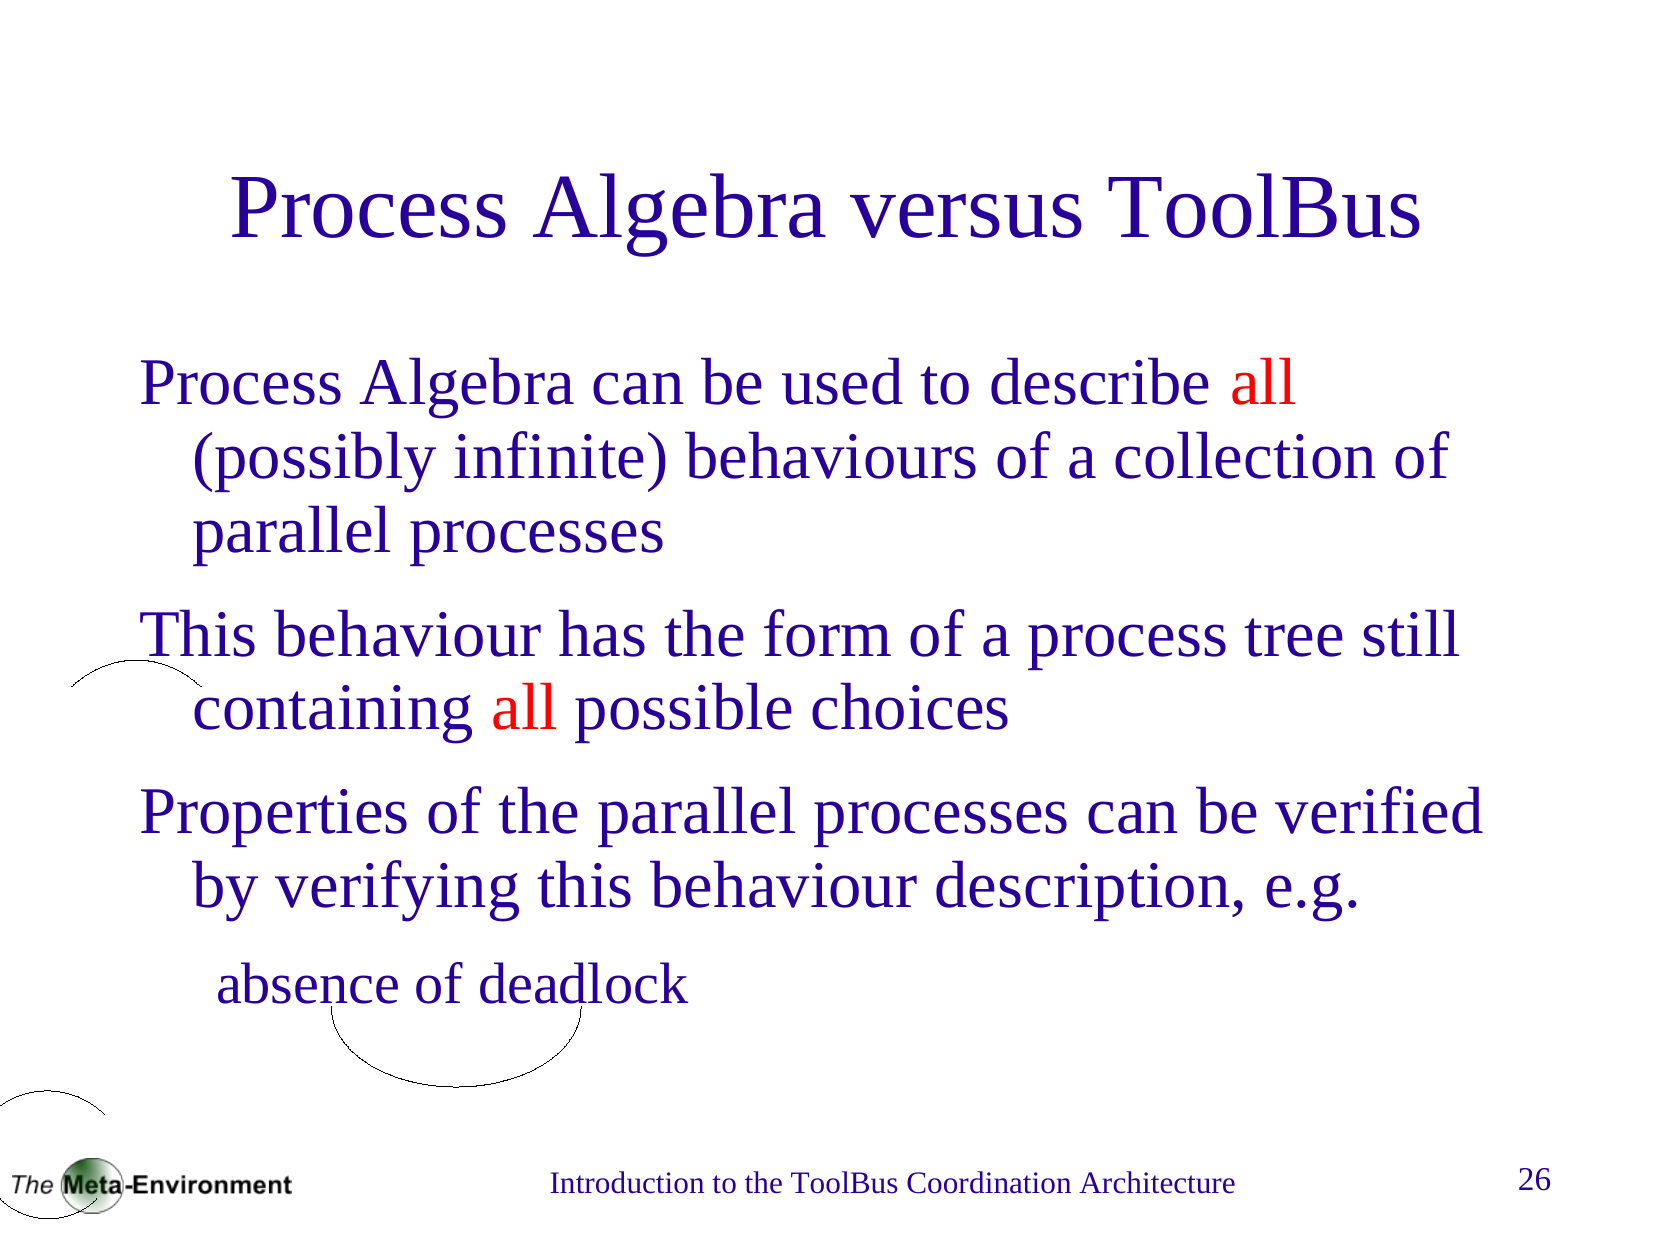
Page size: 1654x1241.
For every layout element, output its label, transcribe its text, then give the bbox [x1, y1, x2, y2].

list Process Algebra can be used to describe all (possibly infinite) behaviours of a collection of parallel processes This behaviour has the form of a process tree still containing all possible choices Properties of the parallel processes can be verified by verifying this behaviour description, e.g. absence of deadlock [121, 344, 1534, 1127]
title Process Algebra versus ToolBus [121, 102, 1534, 311]
picture [12, 1158, 292, 1214]
